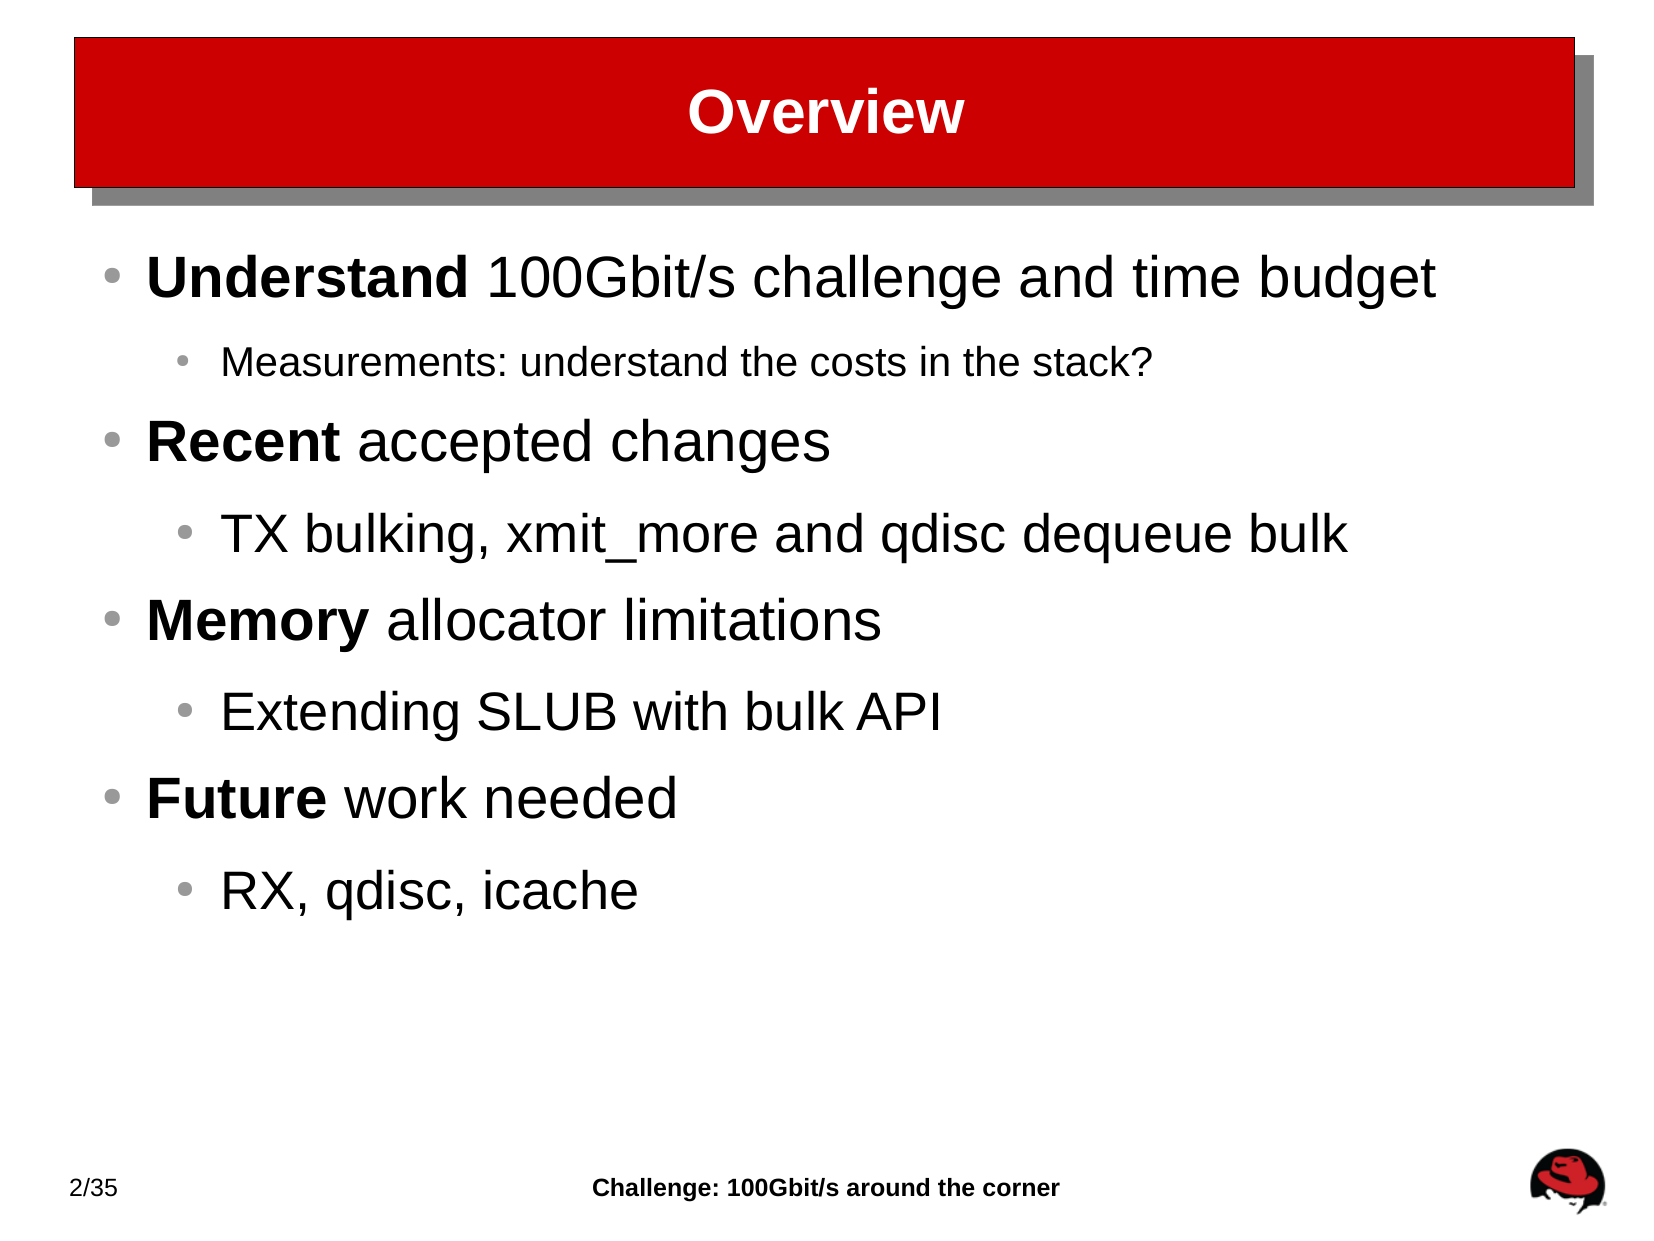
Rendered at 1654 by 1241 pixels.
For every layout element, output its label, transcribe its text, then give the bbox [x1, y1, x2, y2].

picture [1529, 1146, 1613, 1224]
title Overview [82, 37, 1571, 188]
list Understand 100Gbit/s challenge and time budget Measurements: understand the costs in the stack? Recent accepted changes TX bulking, xmit_more and qdisc dequeue bulk Memory allocator limitations Extending SLUB with bulk API Future work needed RX, qdisc, icache [86, 244, 1575, 1064]
